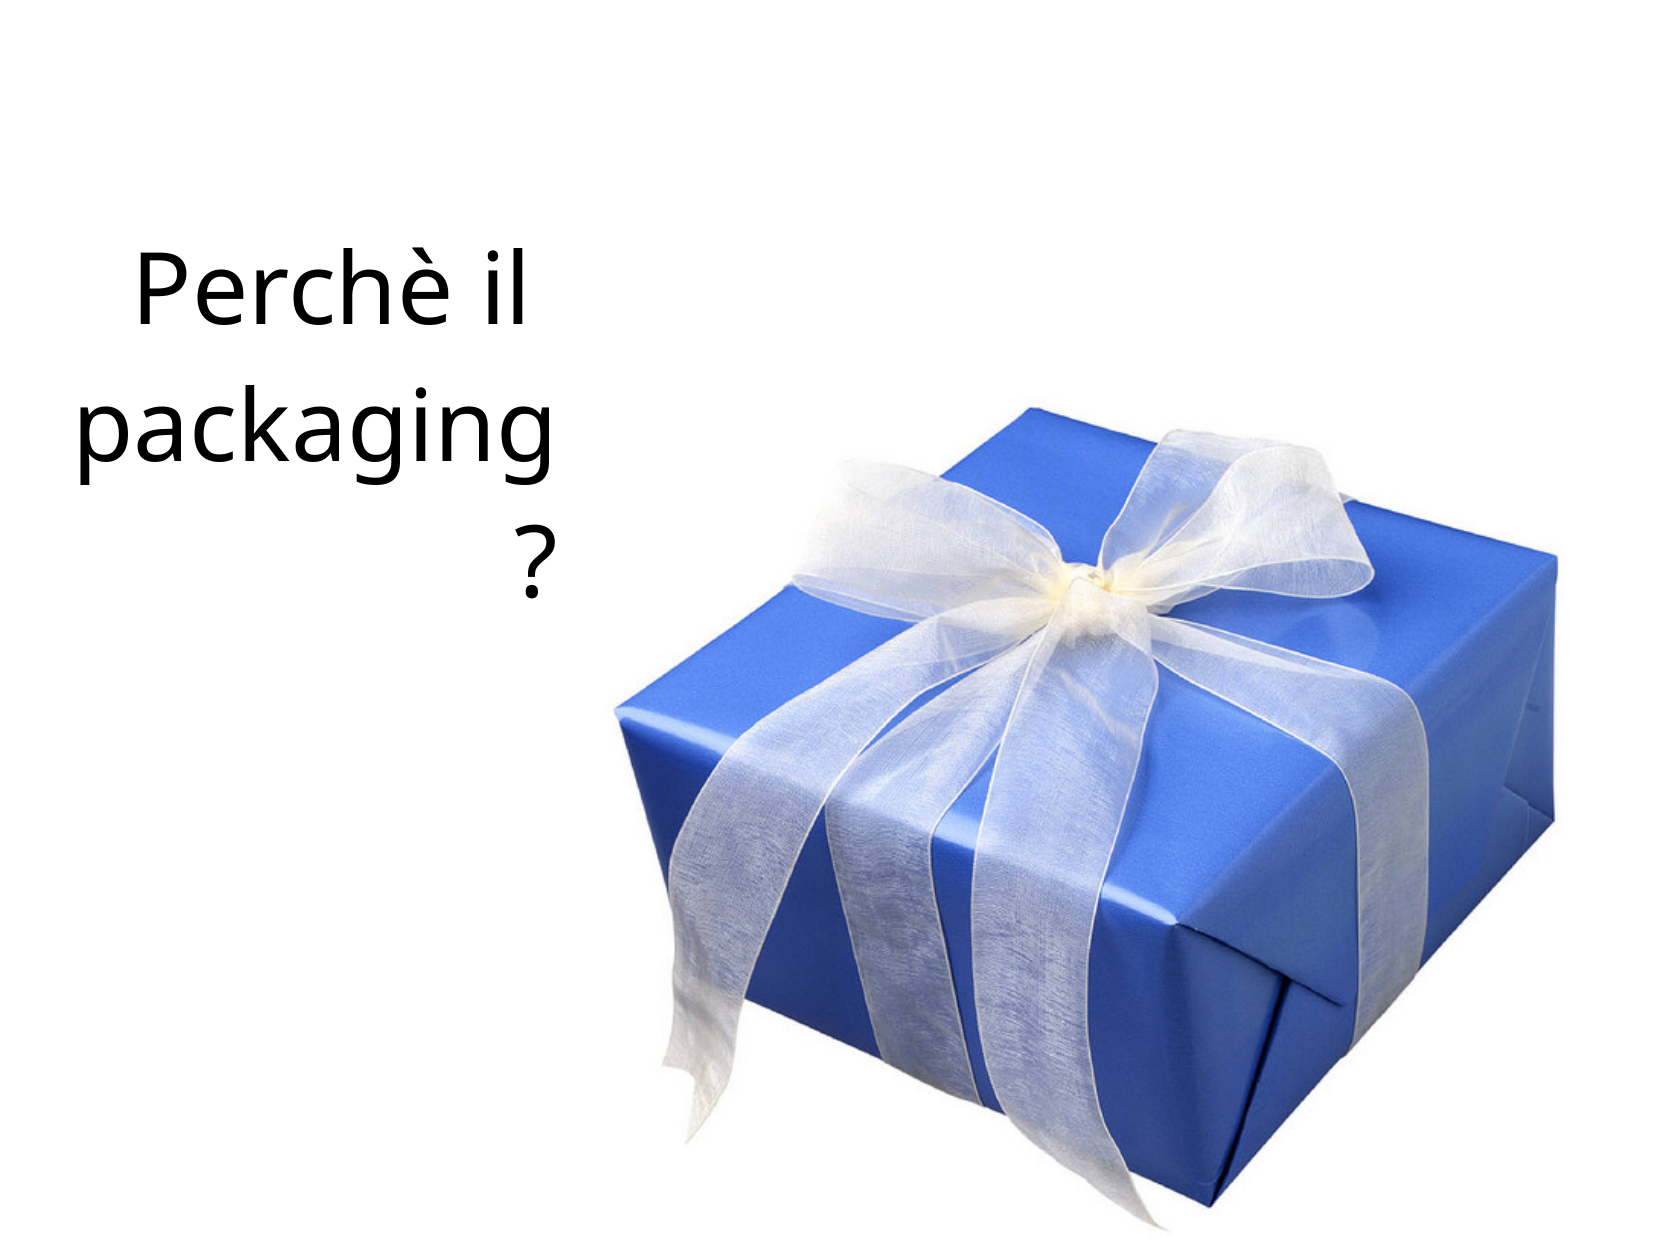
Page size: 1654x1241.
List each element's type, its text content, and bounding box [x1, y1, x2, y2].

picture [600, 385, 1575, 1241]
text_box Perchè il packaging? [57, 210, 601, 451]
